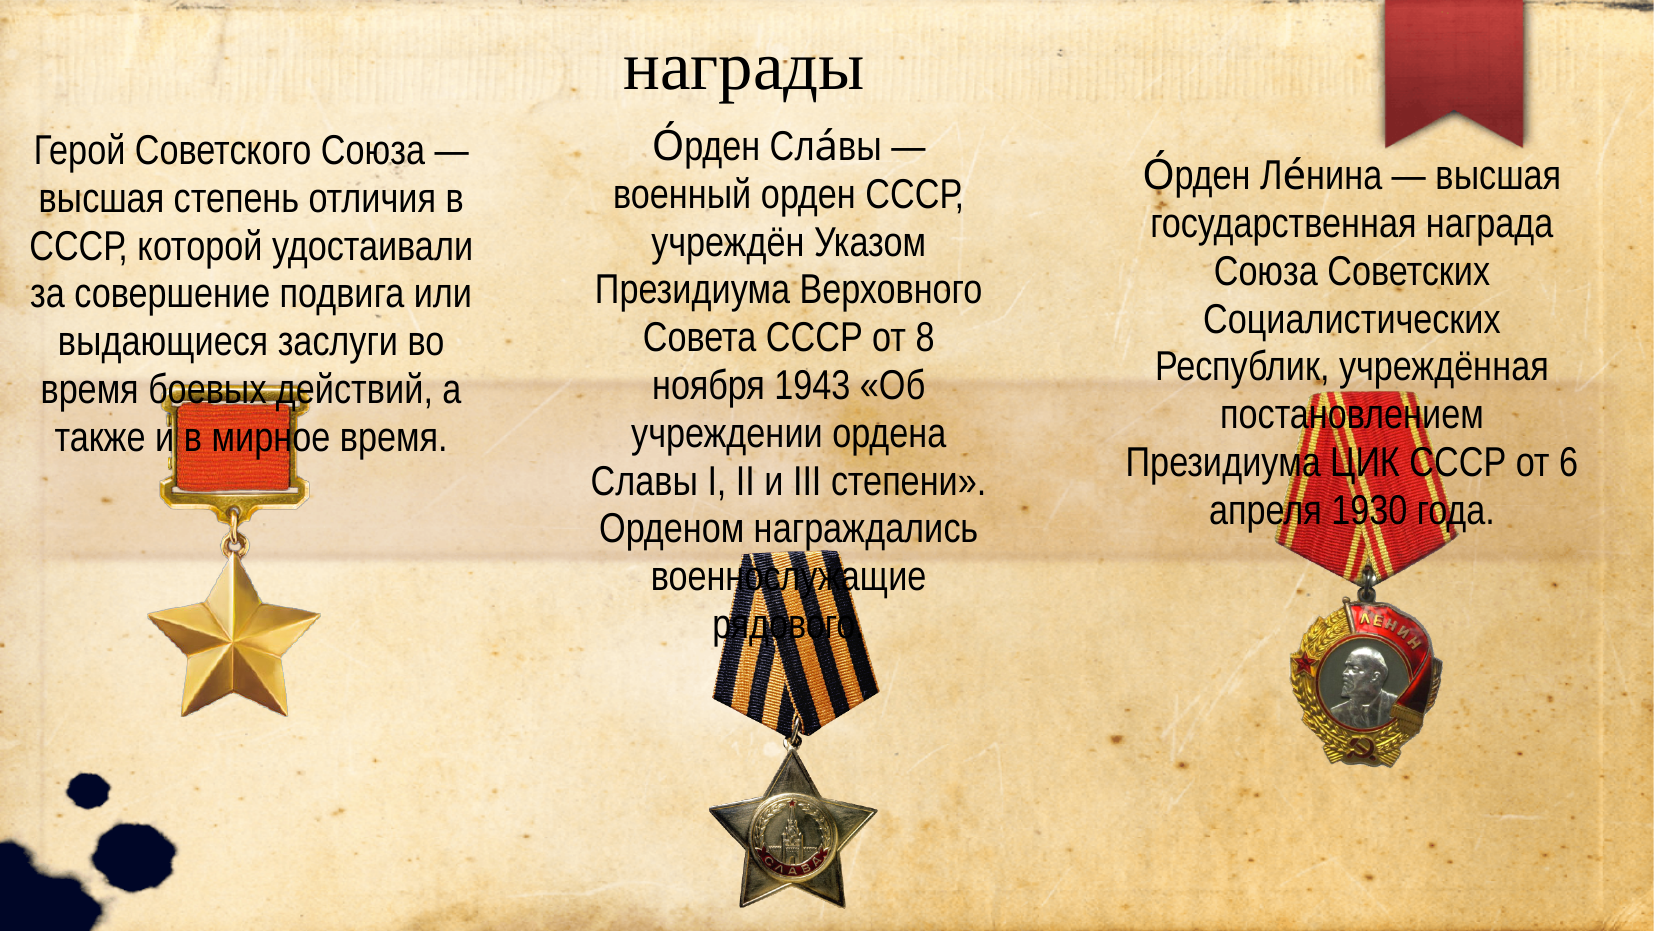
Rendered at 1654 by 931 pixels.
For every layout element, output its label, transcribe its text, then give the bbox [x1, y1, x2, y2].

title награды [0, 0, 1489, 145]
picture [0, 0, 1654, 931]
text_box О́рден Сла́вы — военный орден СССР, учреждён Указом Президиума Верховного Совета СССР от 8 ноября 1943 «Об учреждении ордена Славы I, II и III степени». Орденом награждались военнослужащие рядового. [573, 114, 1004, 562]
text_box О́рден Ле́нина — высшая государственная награда Союза Советских Социалистических Республик, учреждённая постановлением Президиума ЦИК СССР от 6 апреля 1930 года. [1109, 143, 1595, 621]
text_box Герой Советского Союза — высшая степень отличия в СССР, которой удостаивали за совершение подвига или выдающиеся заслуги во время боевых действий, а также и в мирное время. [0, 118, 503, 427]
